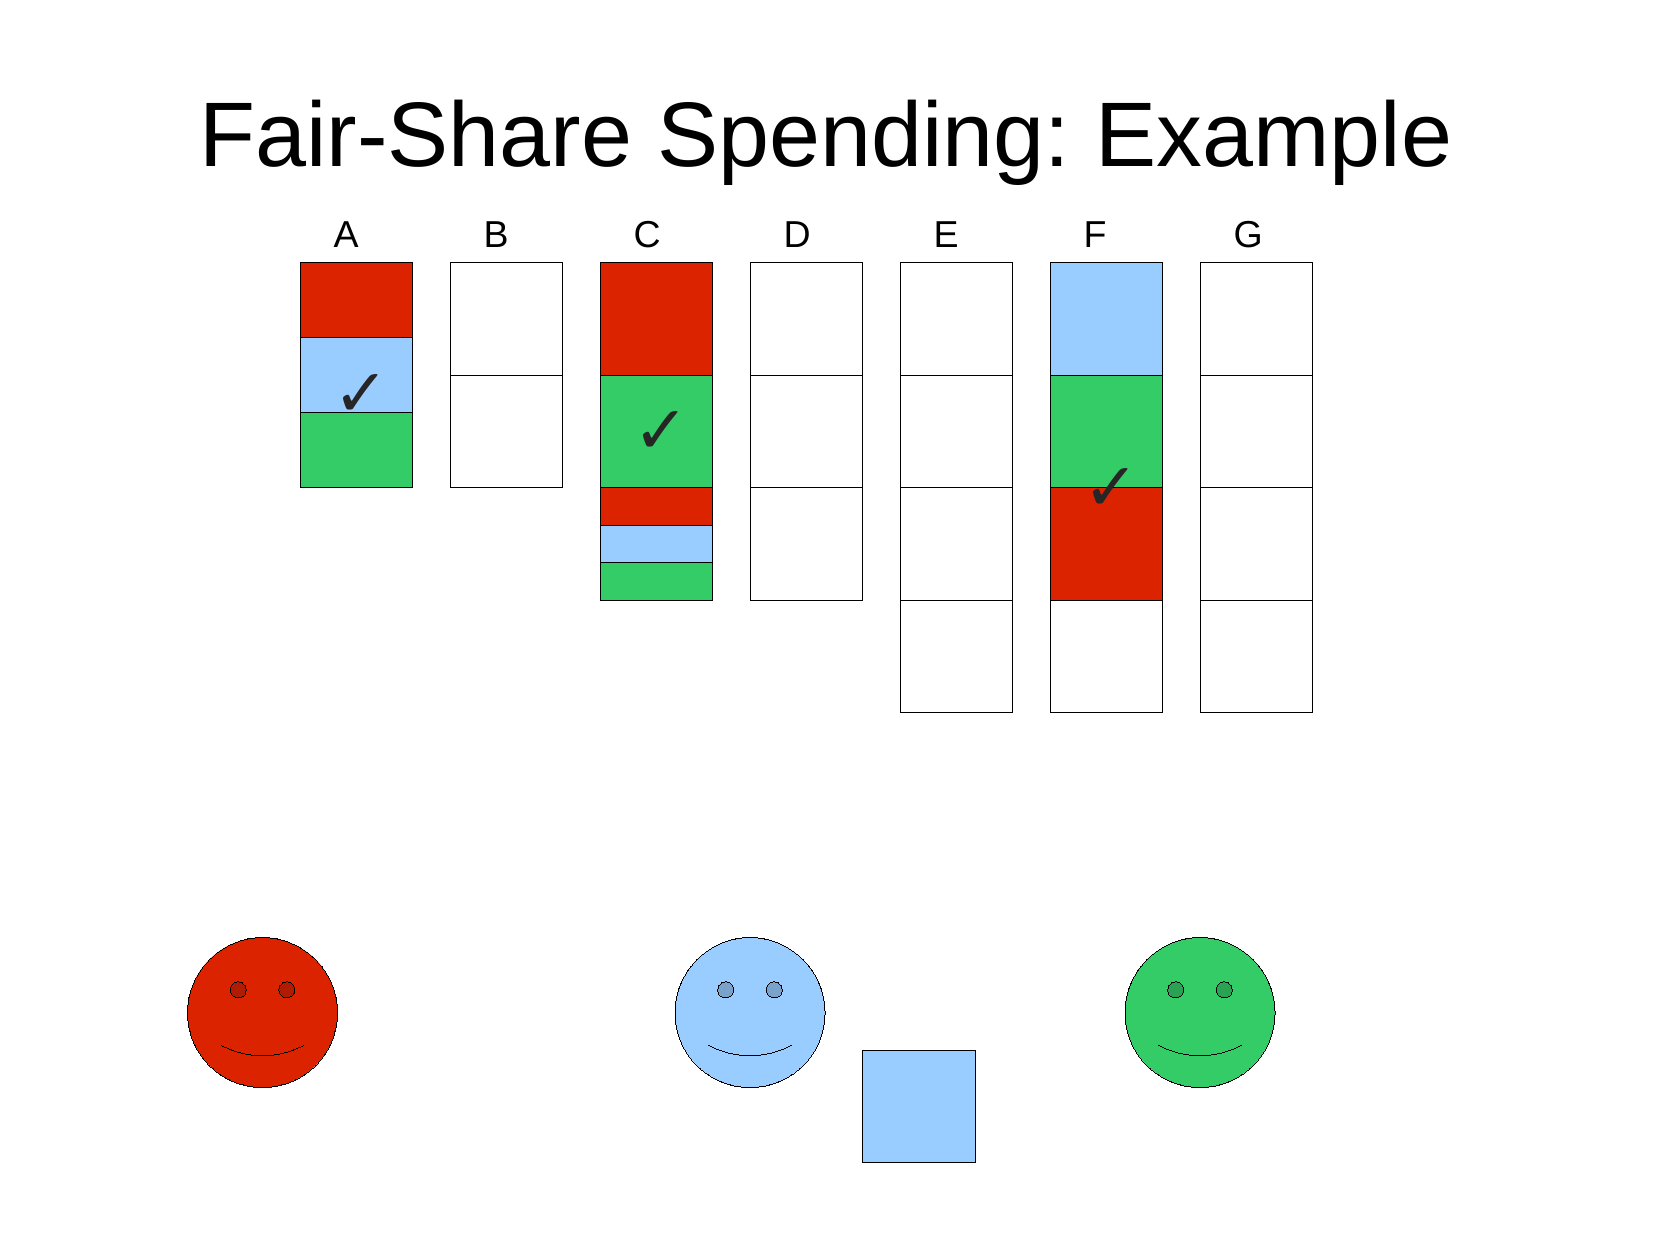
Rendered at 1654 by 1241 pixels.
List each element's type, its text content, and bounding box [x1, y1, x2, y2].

text_box [600, 262, 713, 601]
text_box ✓ [1068, 431, 1163, 526]
text_box C [618, 205, 675, 263]
text_box A [318, 206, 376, 264]
text_box [675, 937, 826, 1088]
text_box [1200, 262, 1313, 713]
text_box [1125, 937, 1276, 1088]
text_box [300, 262, 413, 488]
text_box D [768, 205, 826, 263]
text_box G [1218, 205, 1276, 263]
text_box ✓ [318, 337, 413, 431]
text_box [1050, 262, 1163, 713]
text_box F [1068, 206, 1126, 264]
text_box B [468, 206, 526, 264]
text_box [900, 262, 1013, 713]
text_box [862, 1050, 976, 1163]
text_box [750, 262, 863, 601]
text_box [450, 262, 563, 488]
text_box E [918, 206, 975, 264]
text_box ✓ [618, 375, 713, 469]
text_box [187, 937, 338, 1088]
title Fair-Share Spending: Example [82, 31, 1571, 239]
